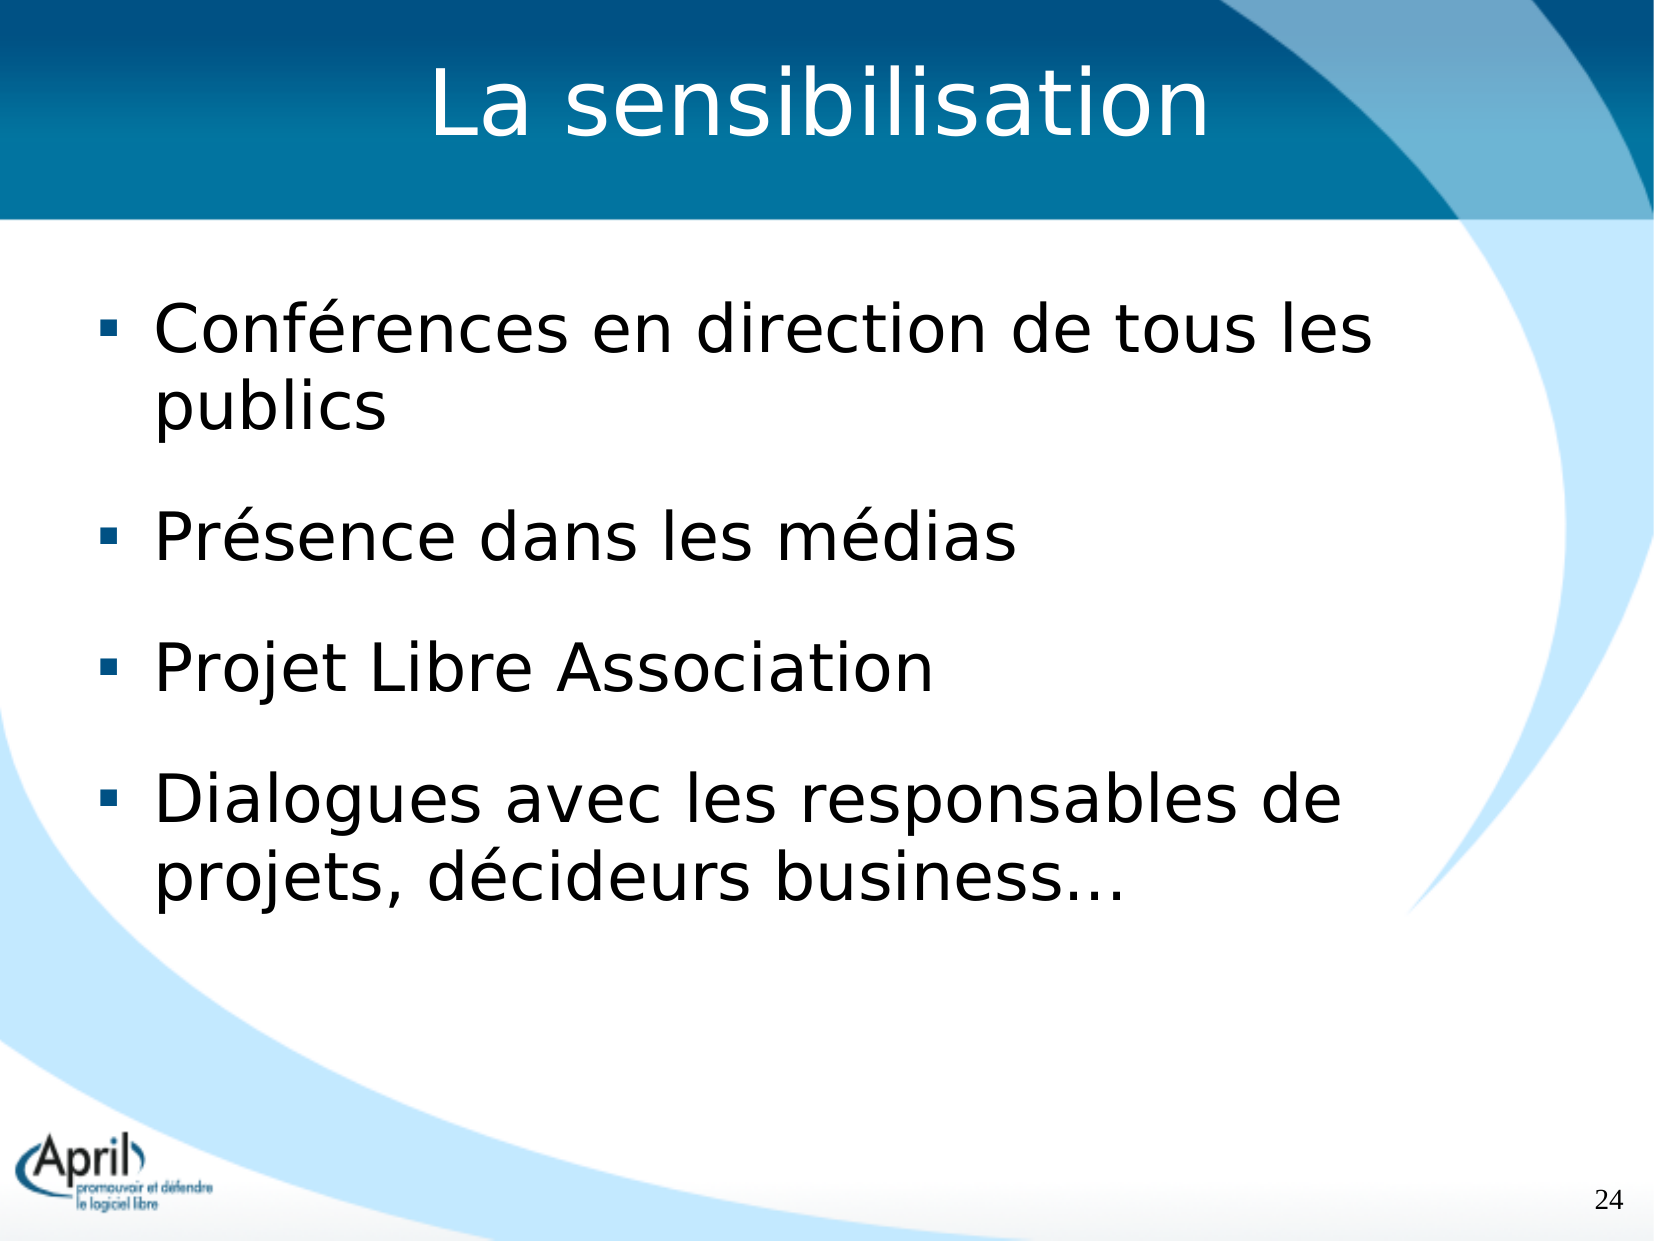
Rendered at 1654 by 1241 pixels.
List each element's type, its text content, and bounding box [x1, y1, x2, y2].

title La sensibilisation [76, 7, 1565, 200]
picture [0, 0, 1654, 1241]
list Conférences en direction de tous les publics Présence dans les médias Projet Libre Association Dialogues avec les responsables de projets, décideurs business... [82, 290, 1571, 1094]
